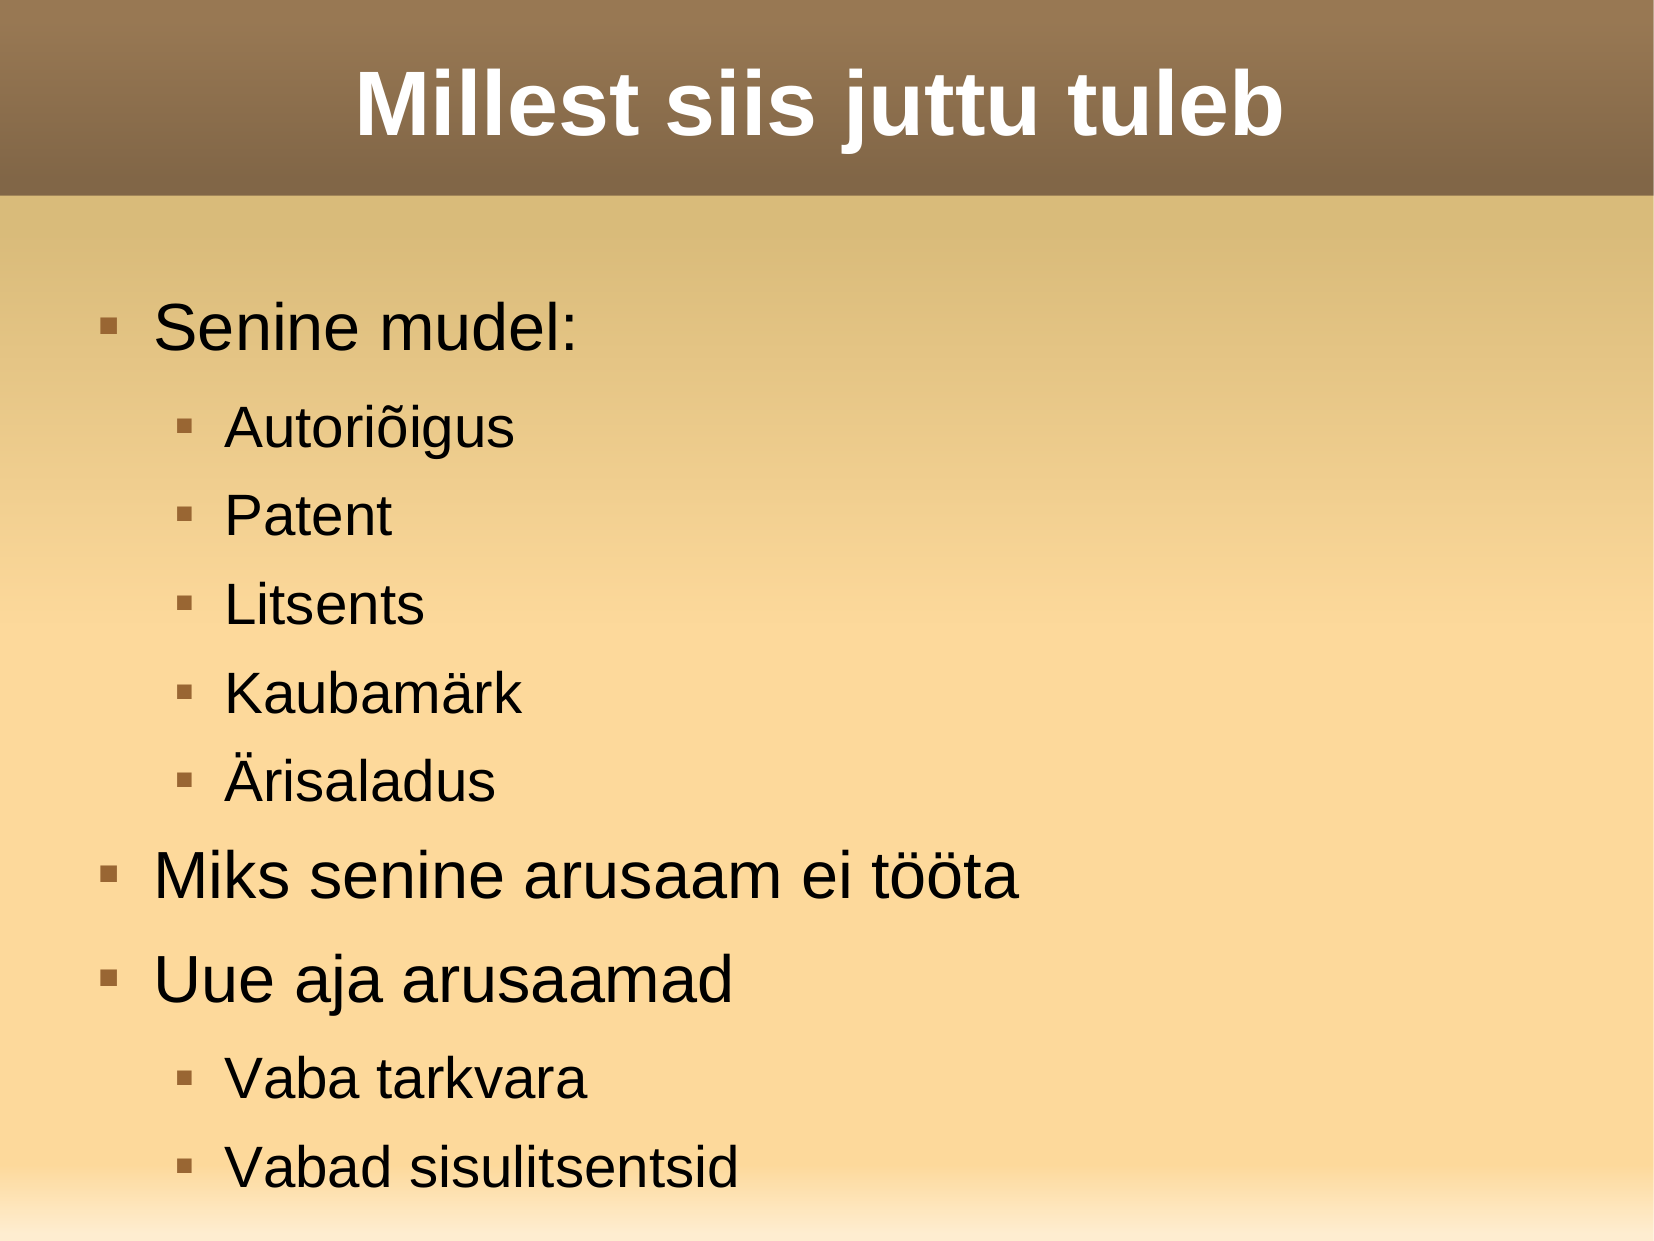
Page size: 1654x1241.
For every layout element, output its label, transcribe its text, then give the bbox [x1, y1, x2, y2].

list Senine mudel: Autoriõigus Patent Litsents Kaubamärk Ärisaladus Miks senine arusaam ei tööta Uue aja arusaamad Vaba tarkvara Vabad sisulitsentsid [82, 290, 1571, 1201]
picture [0, 0, 1654, 1241]
title Millest siis juttu tuleb [76, 7, 1565, 200]
